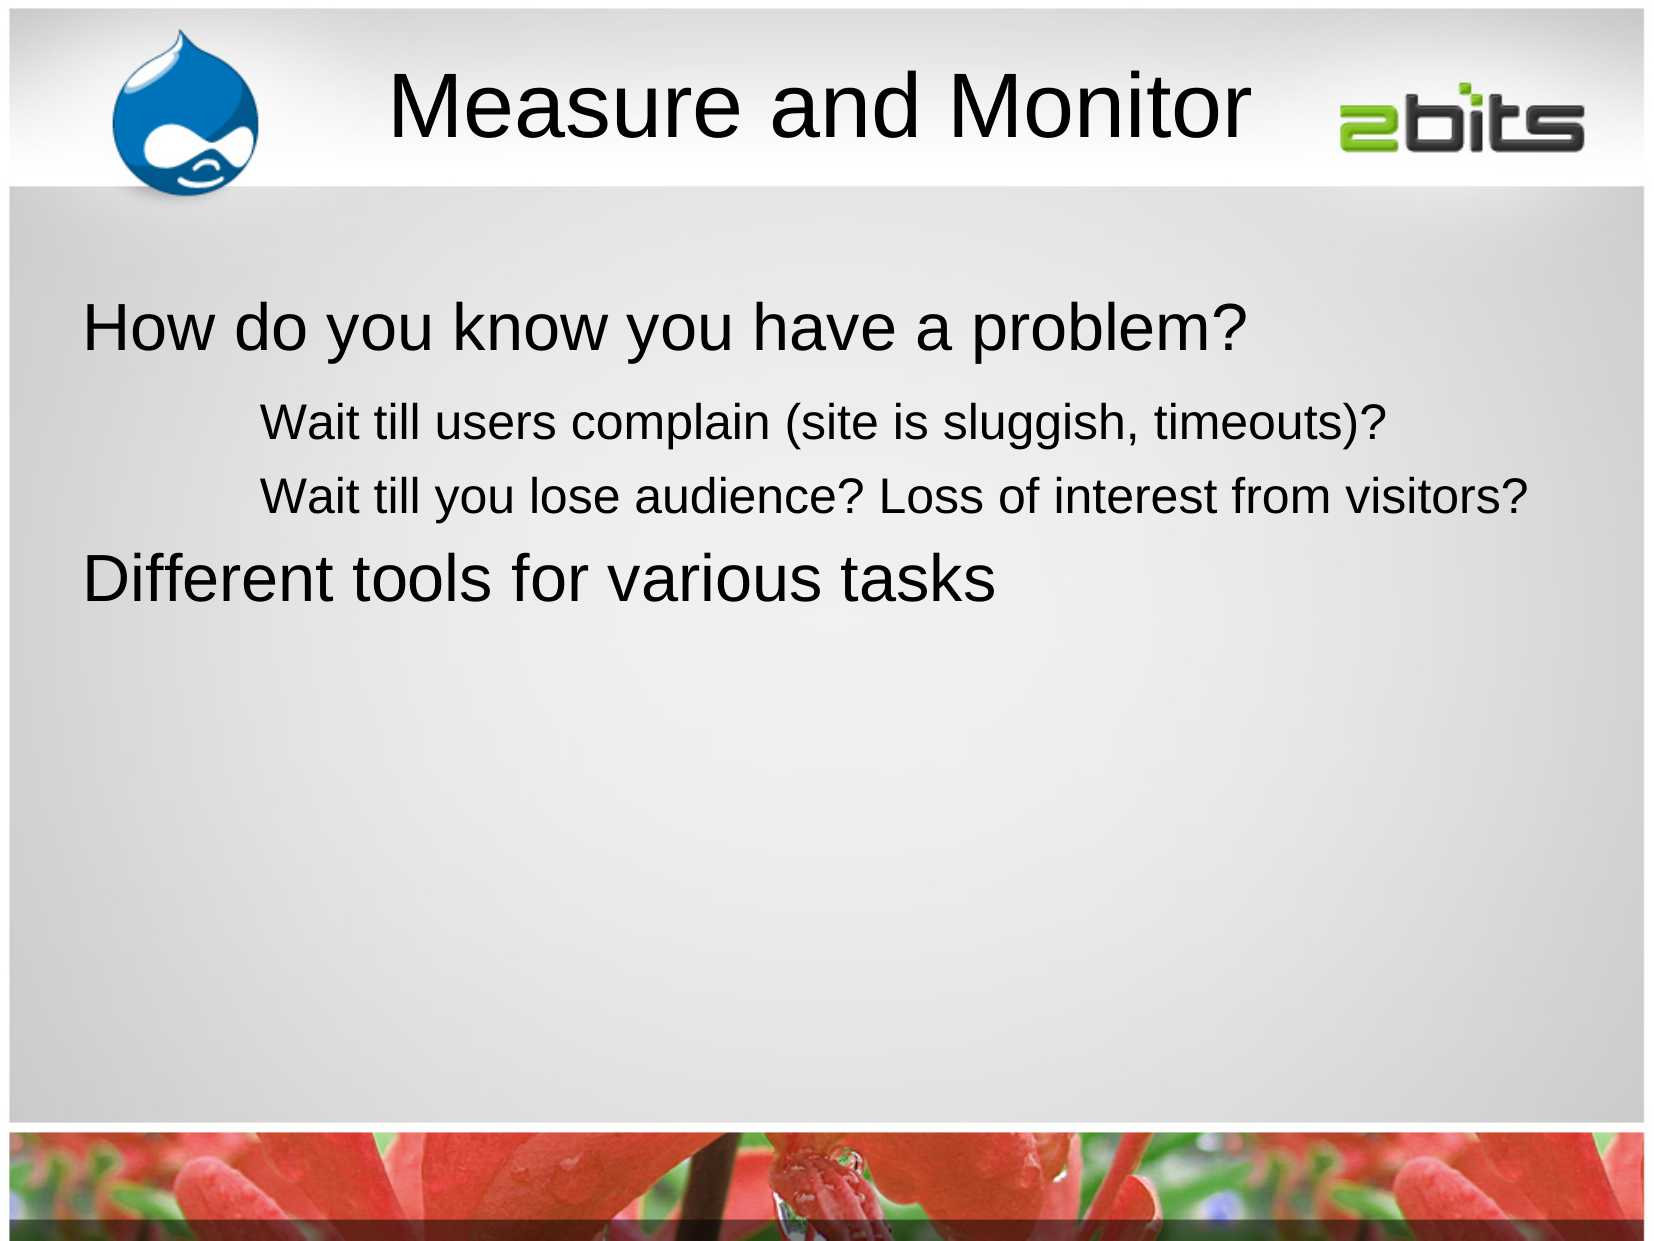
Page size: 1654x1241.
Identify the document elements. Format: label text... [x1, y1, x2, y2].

list How do you know you have a problem? Wait till users complain (site is sluggish, timeouts)? Wait till you lose audience? Loss of interest from visitors? Different tools for various tasks [82, 290, 1571, 1109]
title Measure and Monitor [76, 2, 1565, 210]
picture [0, 0, 1654, 1241]
